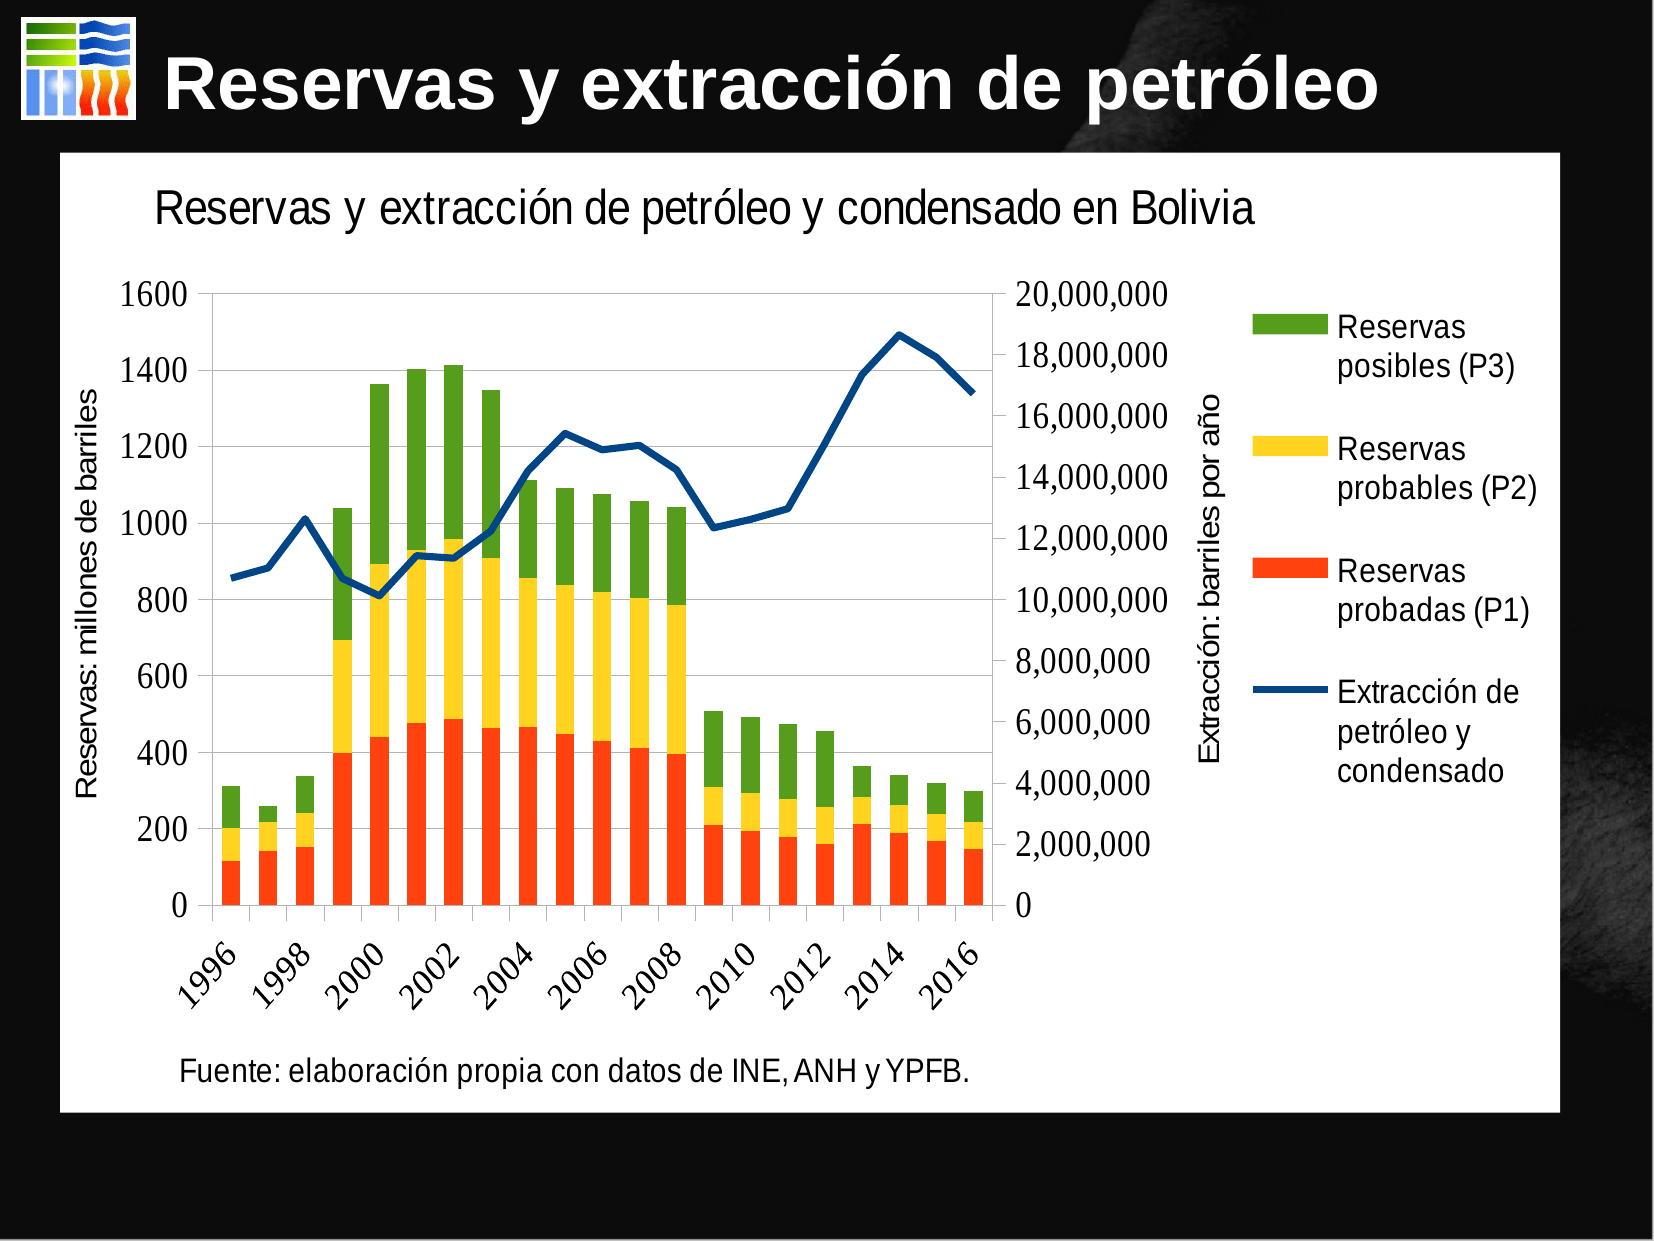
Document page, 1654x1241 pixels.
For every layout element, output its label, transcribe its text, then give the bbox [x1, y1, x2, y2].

picture [0, 0, 1654, 1241]
title Reservas y extracción de petróleo [163, 8, 1630, 159]
